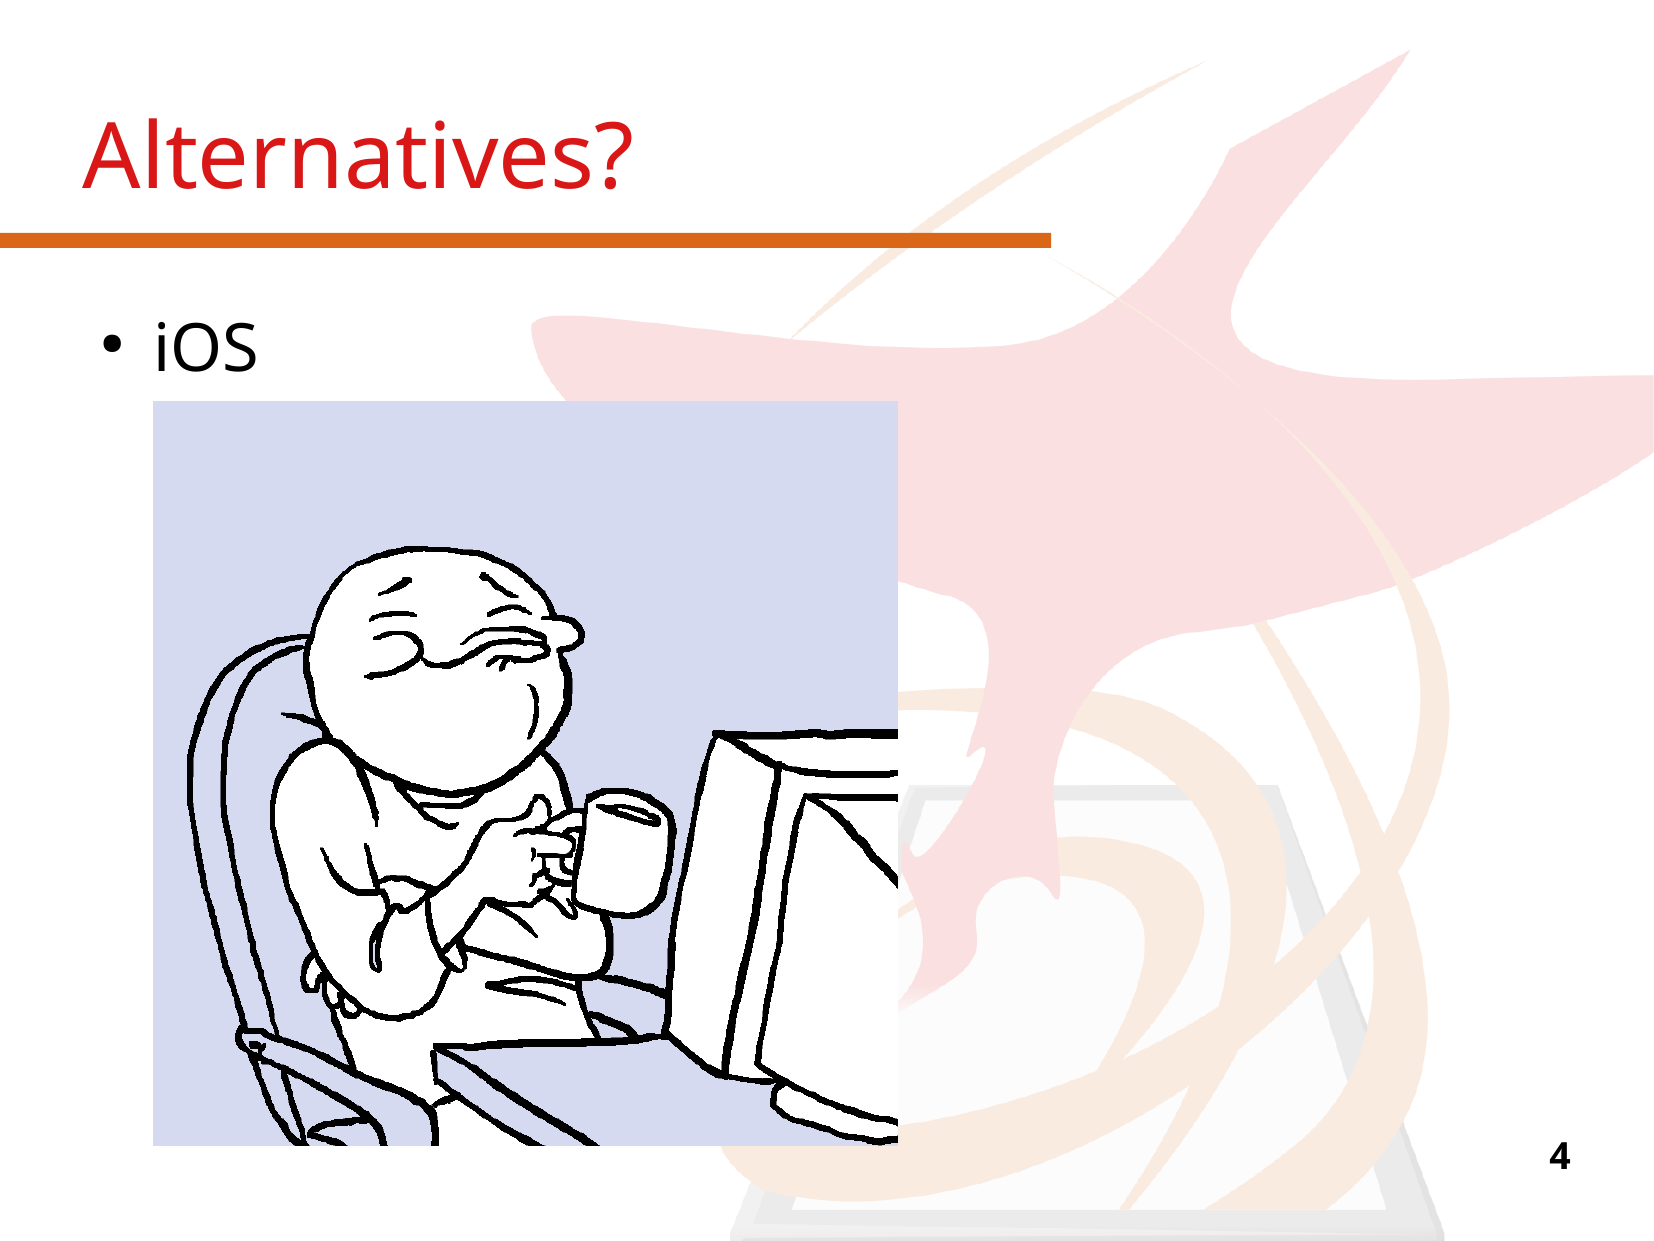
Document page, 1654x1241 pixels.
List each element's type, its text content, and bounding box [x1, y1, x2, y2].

title Alternatives? [82, 49, 1571, 257]
picture [153, 49, 1654, 1241]
list iOS [82, 290, 1571, 402]
